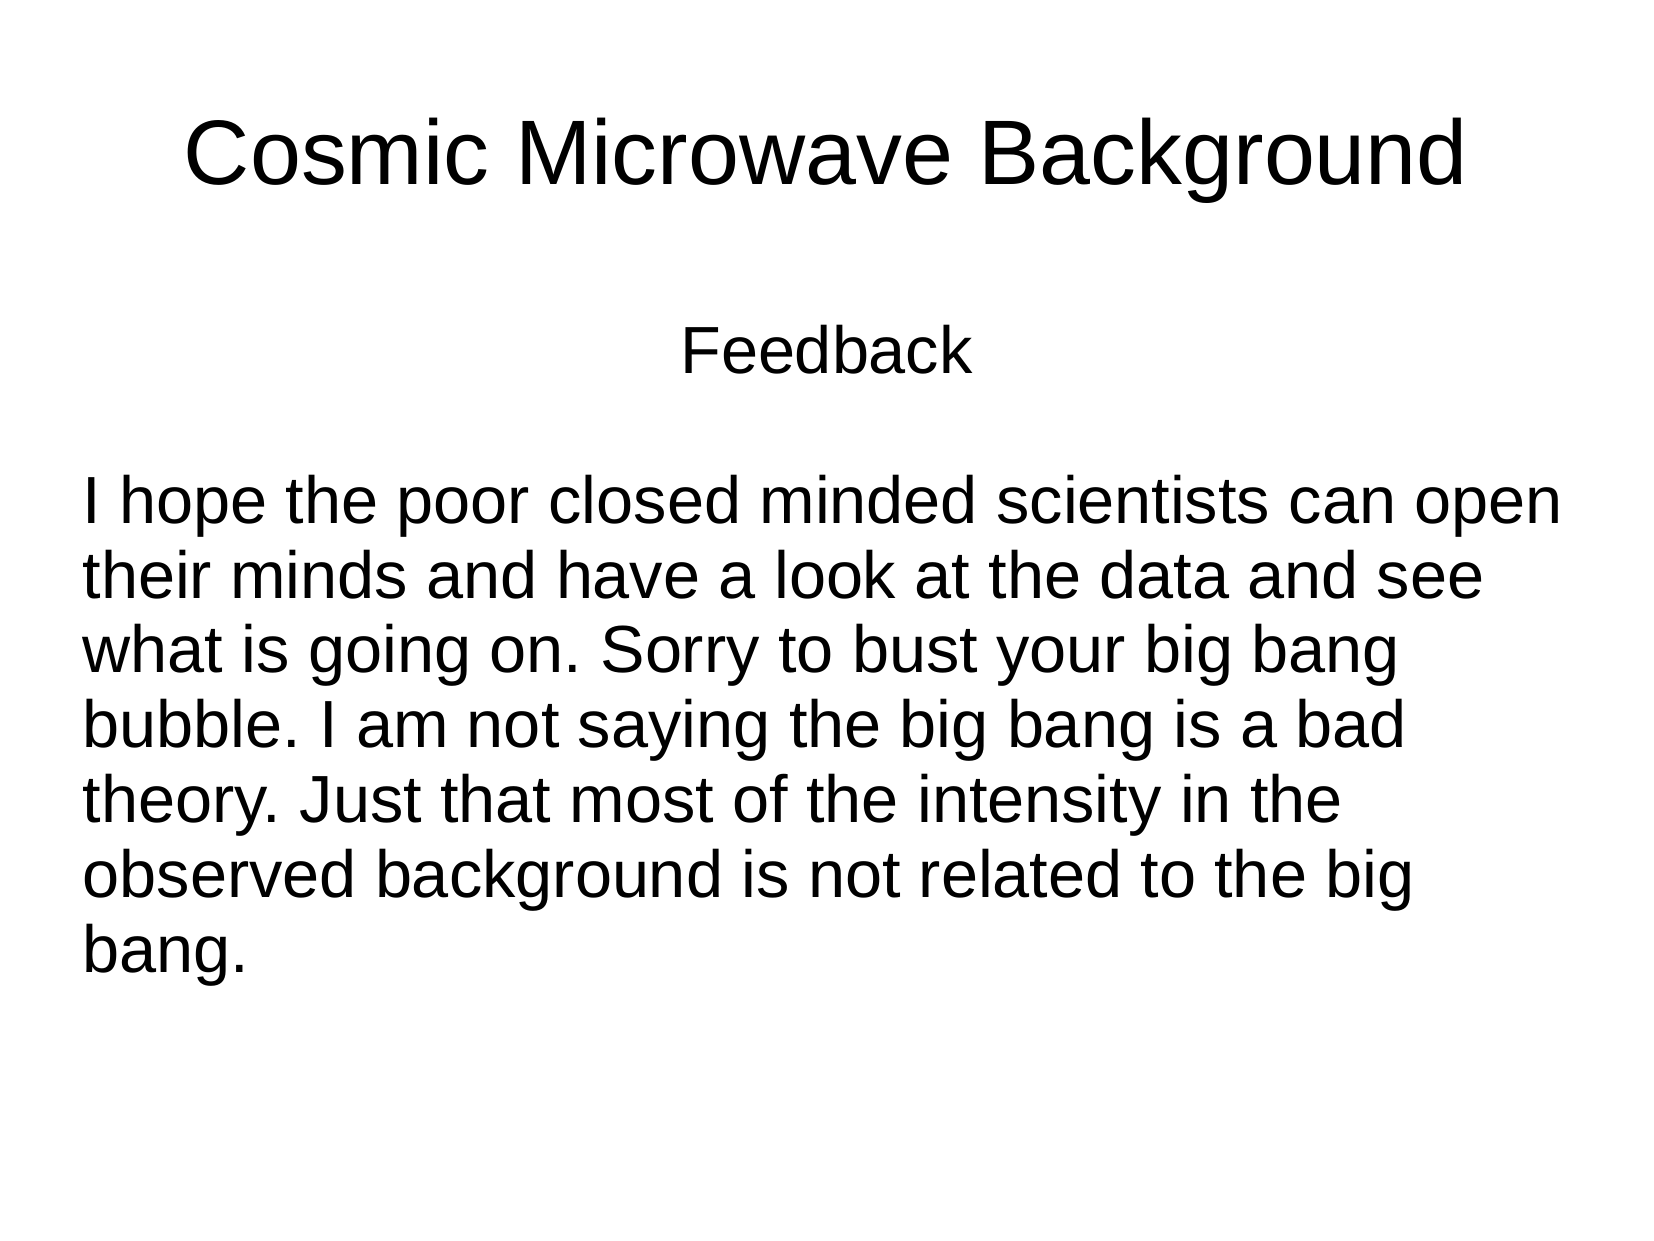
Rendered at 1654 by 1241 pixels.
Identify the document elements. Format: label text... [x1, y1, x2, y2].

title Cosmic Microwave Background [82, 49, 1571, 257]
subtitle Feedback I hope the poor closed minded scientists can open their minds and have a look at the data and see what is going on. Sorry to bust your big bang bubble. I am not saying the big bang is a bad theory. Just that most of the intensity in the observed background is not related to the big bang. [82, 290, 1571, 1010]
